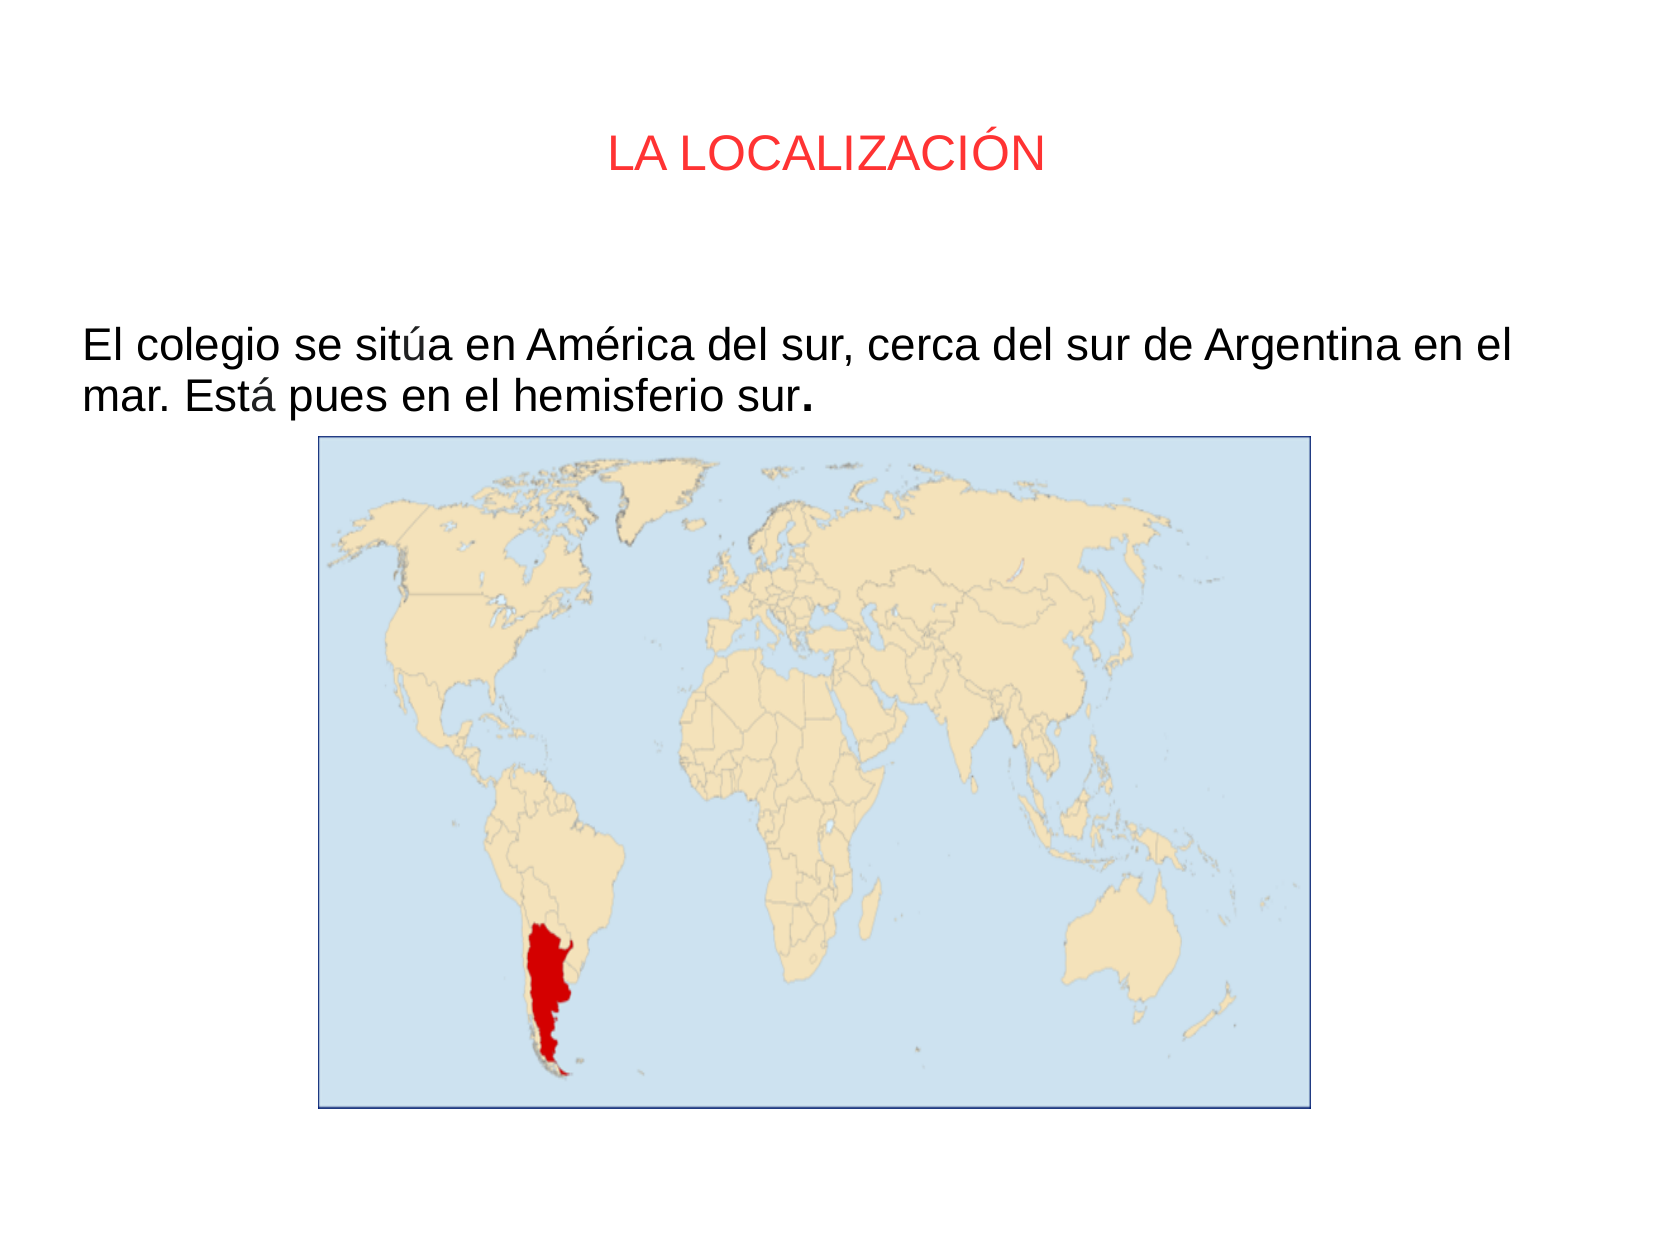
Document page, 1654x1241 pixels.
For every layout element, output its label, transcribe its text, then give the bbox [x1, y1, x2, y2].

title LA LOCALIZACIÓN [82, 49, 1571, 257]
list El colegio se sitúa en América del sur, cerca del sur de Argentina en el mar. Está pues en el hemisferio sur. [82, 318, 1571, 1126]
